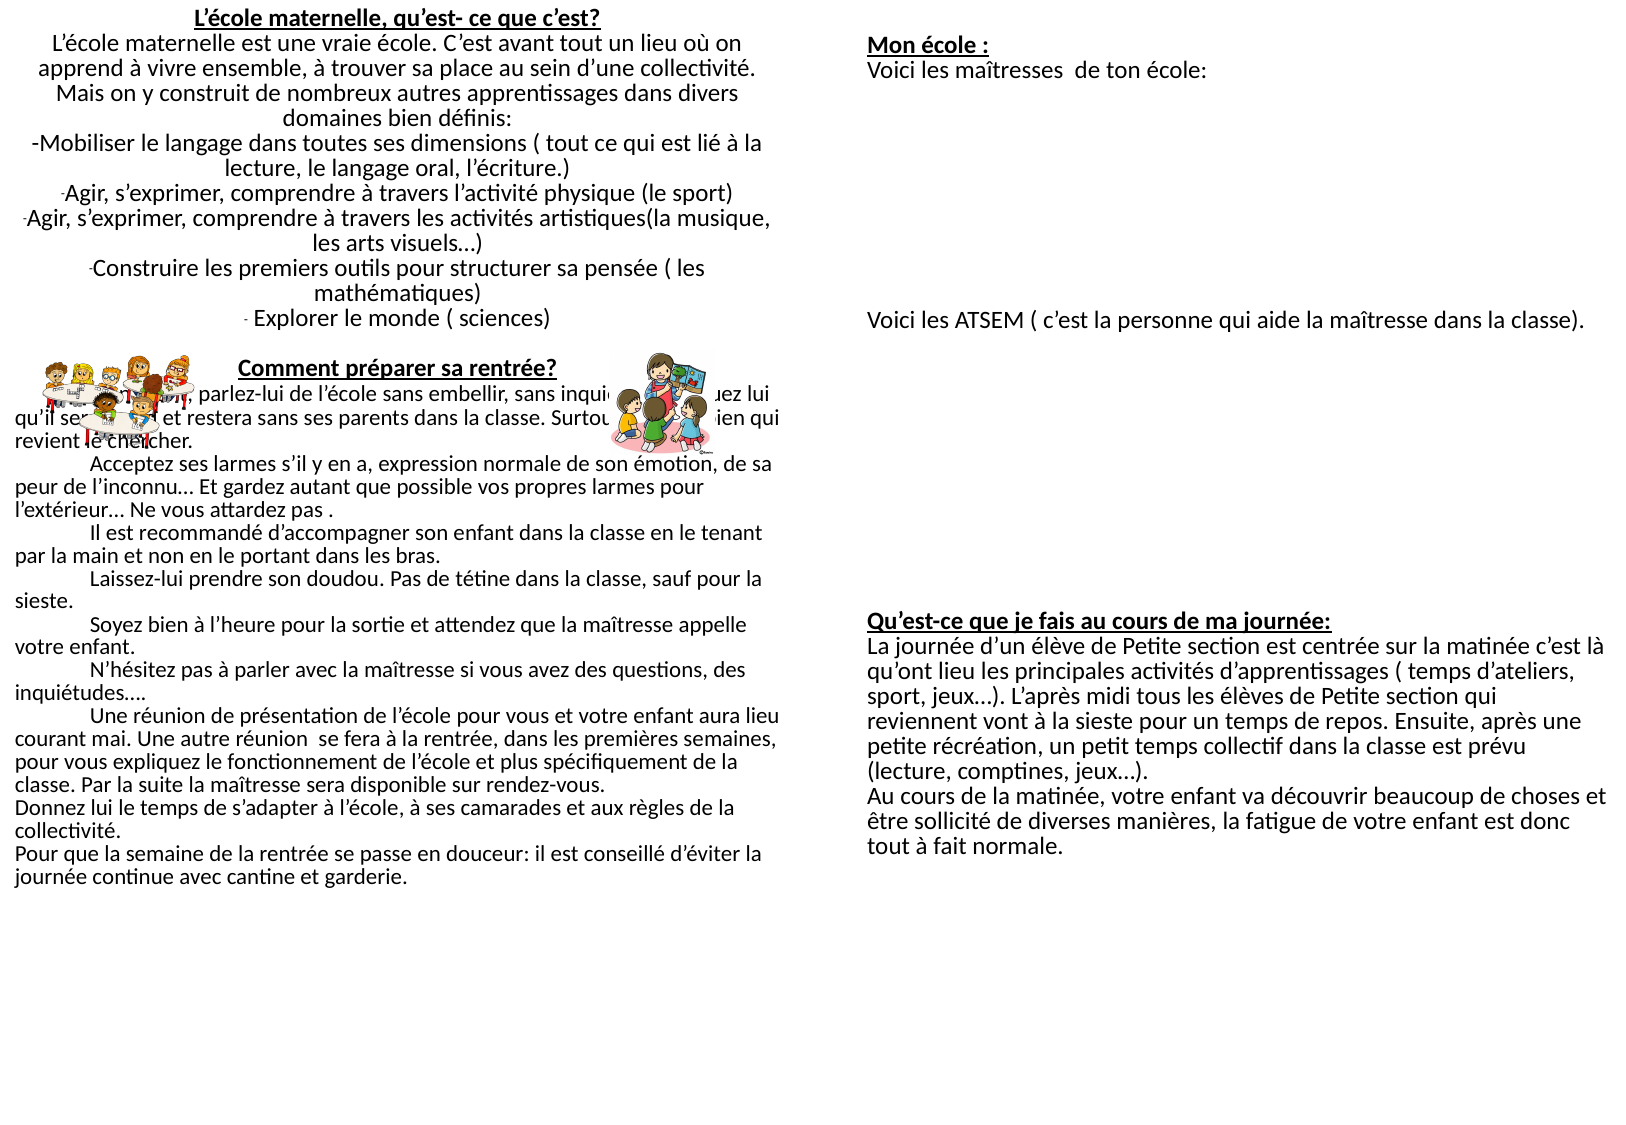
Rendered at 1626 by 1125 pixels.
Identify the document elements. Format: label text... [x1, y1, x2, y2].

picture [609, 349, 715, 455]
text_box L’école maternelle, qu’est- ce que c’est? L’école maternelle est une vraie école. C’est avant tout un lieu où on apprend à vivre ensemble, à trouver sa place au sein d’une collectivité. Mais on y construit de nombreux autres apprentissages dans divers domaines bien définis: -Mobiliser le langage dans toutes ses dimensions ( tout ce qui est lié à la lecture, le langage oral, l’écriture.) Agir, s’exprimer, comprendre à travers l’activité physique (le sport) Agir, s’exprimer, comprendre à travers les activités artistiques(la musique, les arts visuels…) Construire les premiers outils pour structurer sa pensée ( les mathématiques) Explorer le monde ( sciences) Comment préparer sa rentrée? Bien avant, parlez-lui de l’école sans embellir, sans inquiéter. Expliquez lui qu’il sera grand et restera sans ses parents dans la classe. Surtout dîtes lui bien qui revient le chercher. Acceptez ses larmes s’il y en a, expression normale de son émotion, de sa peur de l’inconnu… Et gardez autant que possible vos propres larmes pour l’extérieur… Ne vous attardez pas . Il est recommandé d’accompagner son enfant dans la classe en le tenant par la main et non en le portant dans les bras. Laissez-lui prendre son doudou. Pas de tétine dans la classe, sauf pour la sieste. Soyez bien à l’heure pour la sortie et attendez que la maîtresse appelle votre enfant. N’hésitez pas à parler avec la maîtresse si vous avez des questions, des inquiétudes…. Une réunion de présentation de l’école pour vous et votre enfant aura lieu courant mai. Une autre réunion se fera à la rentrée, dans les premières semaines, pour vous expliquez le fonctionnement de l’école et plus spécifiquement de la classe. Par la suite la maîtresse sera disponible sur rendez-vous. Donnez lui le temps de s’adapter à l’école, à ses camarades et aux règles de la collectivité. Pour que la semaine de la rentrée se passe en douceur: il est conseillé d’éviter la journée continue avec cantine et garderie. [0, 0, 798, 898]
picture [42, 349, 196, 453]
text_box Mon école : Voici les maîtresses de ton école: Voici les ATSEM ( c’est la personne qui aide la maîtresse dans la classe). Qu’est-ce que je fais au cours de ma journée: La journée d’un élève de Petite section est centrée sur la matinée c’est là qu’ont lieu les principales activités d’apprentissages ( temps d’ateliers, sport, jeux…). L’après midi tous les élèves de Petite section qui reviennent vont à la sieste pour un temps de repos. Ensuite, après une petite récréation, un petit temps collectif dans la classe est prévu (lecture, comptines, jeux…). Au cours de la matinée, votre enfant va découvrir beaucoup de choses et être sollicité de diverses manières, la fatigue de votre enfant est donc tout à fait normale. [852, 27, 1625, 919]
